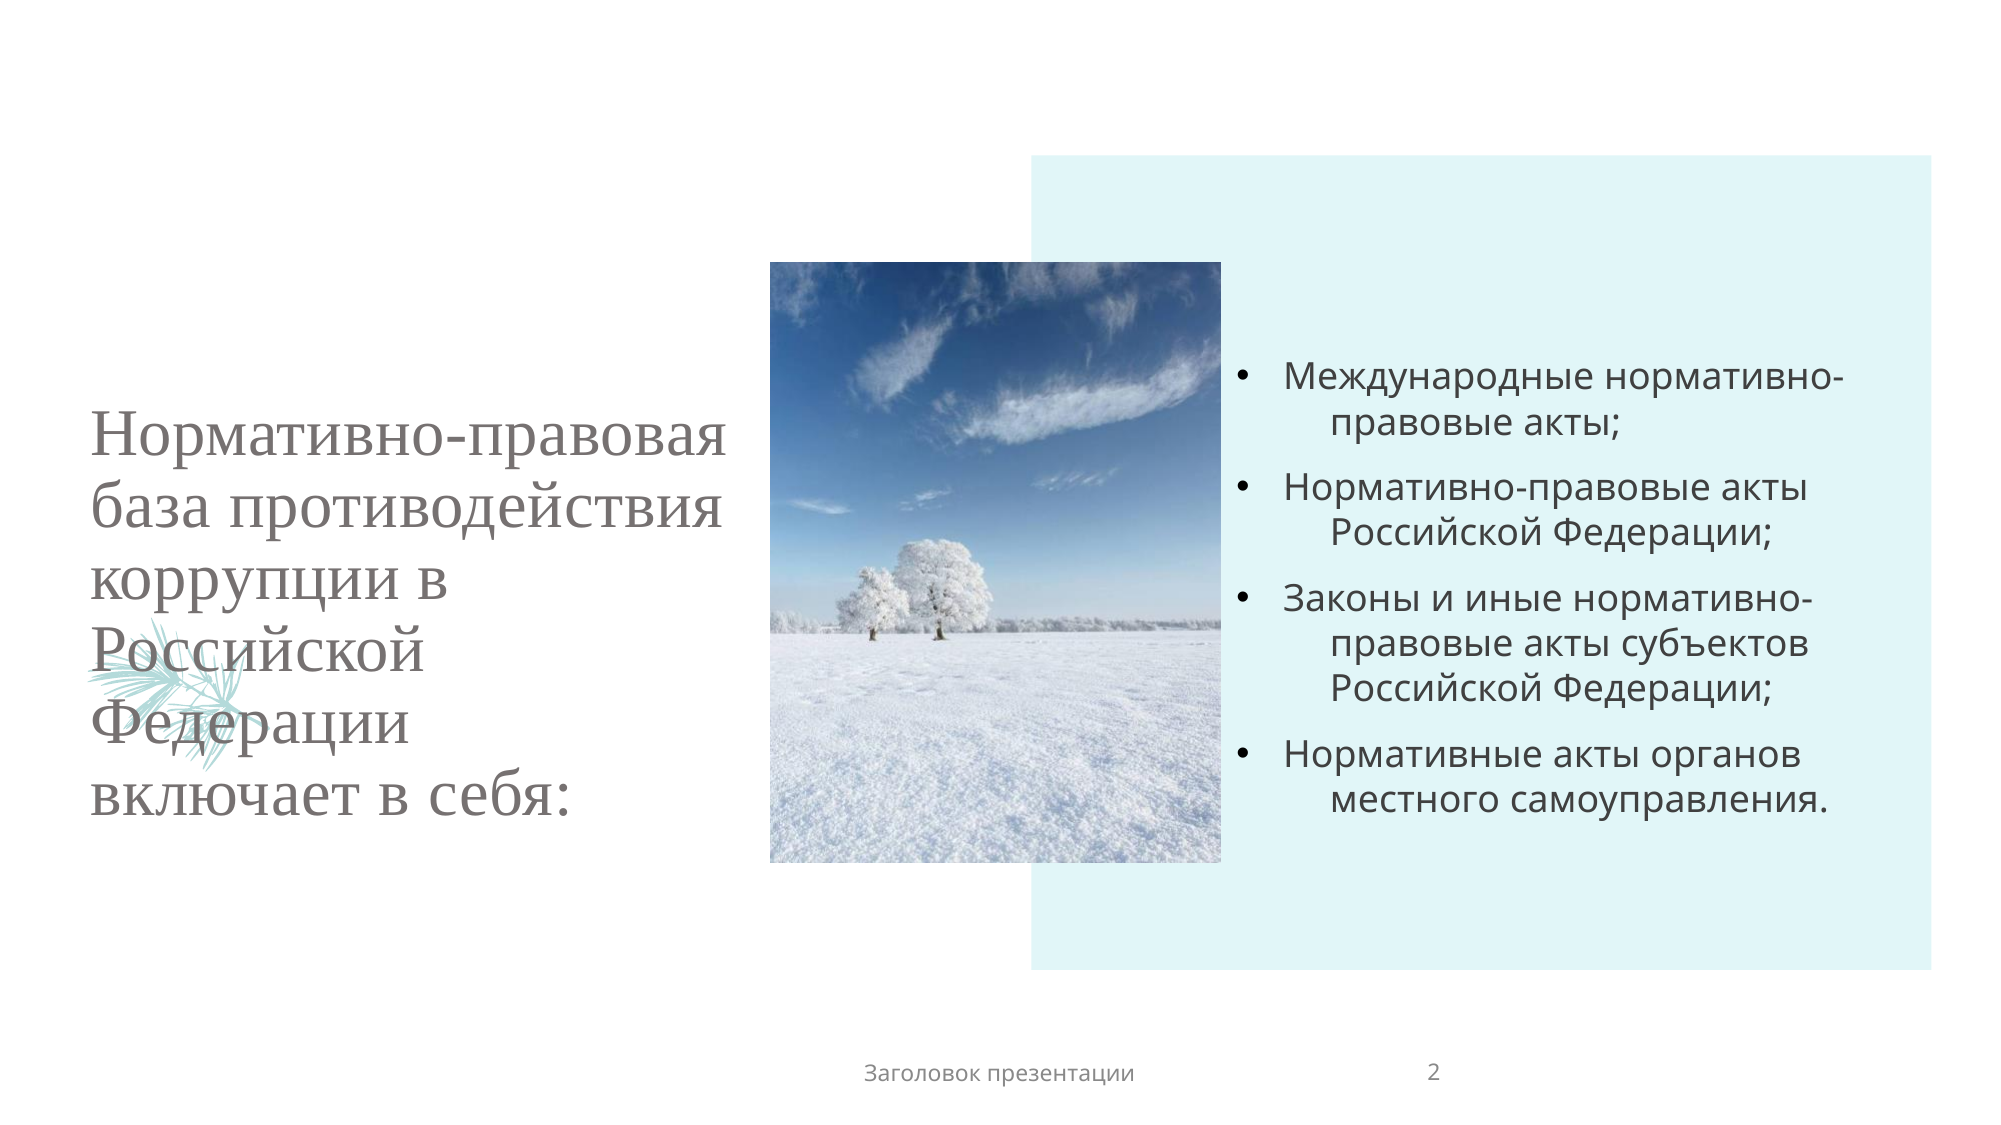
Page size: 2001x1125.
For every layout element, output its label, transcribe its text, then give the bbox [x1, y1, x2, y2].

list Международные нормативно-правовые акты; Нормативно-правовые акты Российской Федерации; Законы и иные нормативно-правовые акты субъектов Российской Федерации; Нормативные акты органов местного самоуправления. [1221, 194, 1877, 1045]
title Нормативно-правовая база противодействия коррупции в Российской Федерации включает в себя: [75, 263, 770, 838]
text_box [1412, 1042, 1863, 1103]
text_box Заголовок презентации [662, 1042, 1338, 1103]
picture [770, 262, 1221, 863]
